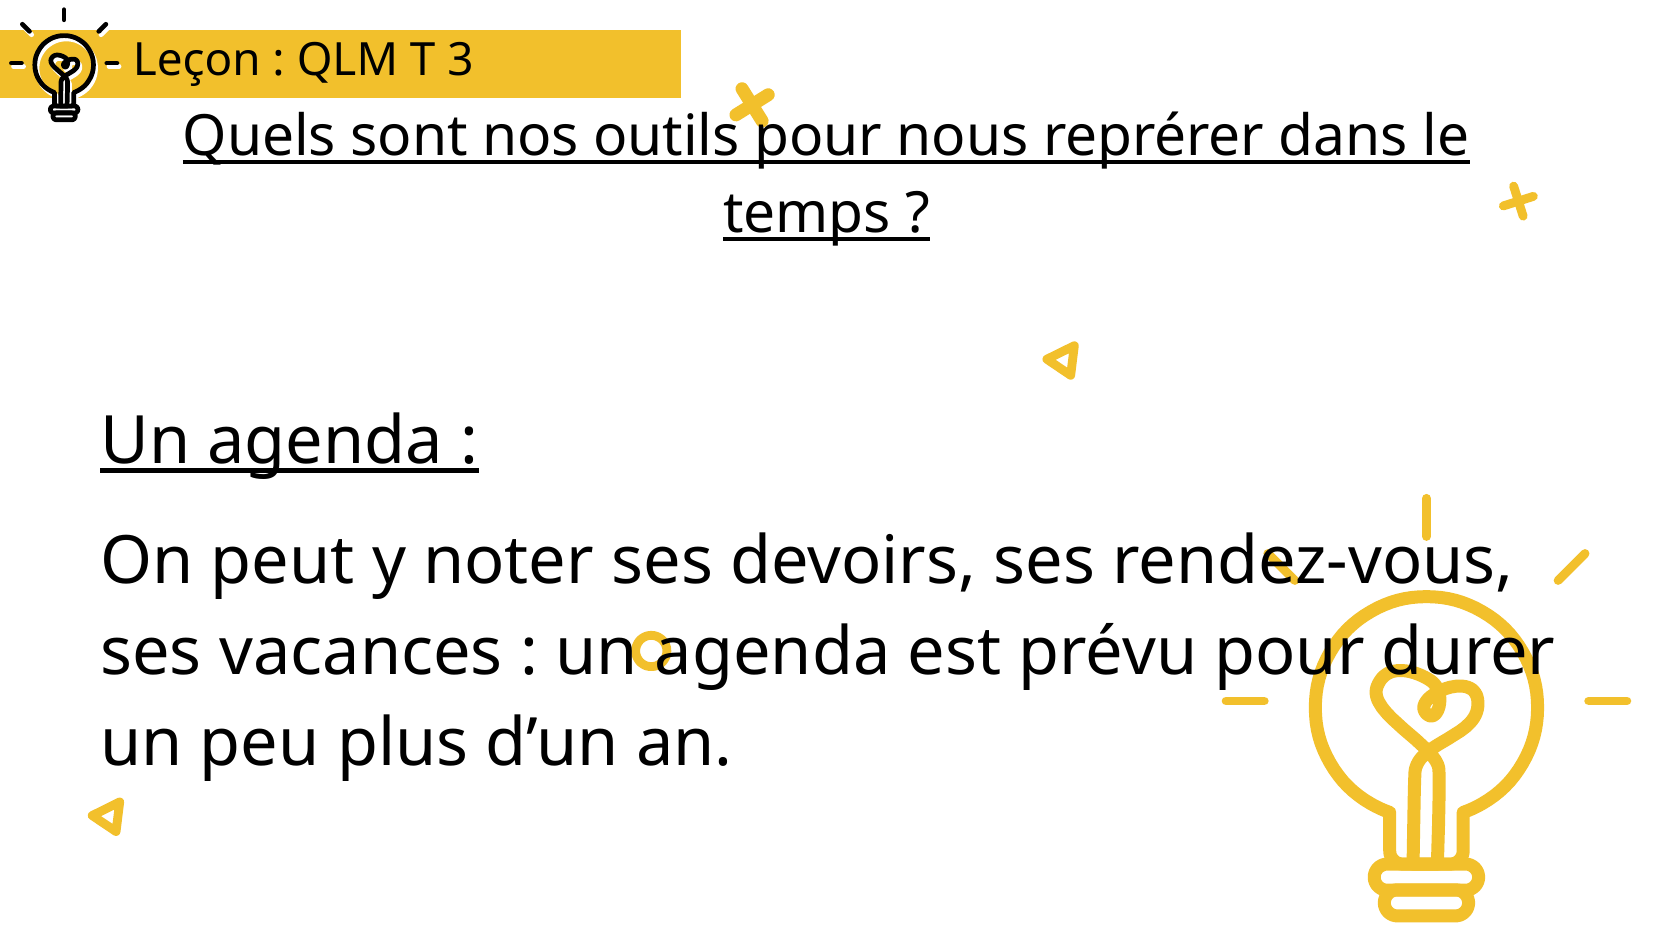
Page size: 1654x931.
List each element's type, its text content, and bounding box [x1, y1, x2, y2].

title Quels sont nos outils pour nous reprérer dans le temps ? [82, 94, 1571, 250]
subtitle Leçon : QLM T 3 [132, 17, 677, 97]
list Un agenda : On peut y noter ses devoirs, ses rendez-vous, ses vacances : un agenda est prévu pour durer un peu plus d’un an. [29, 271, 1625, 857]
